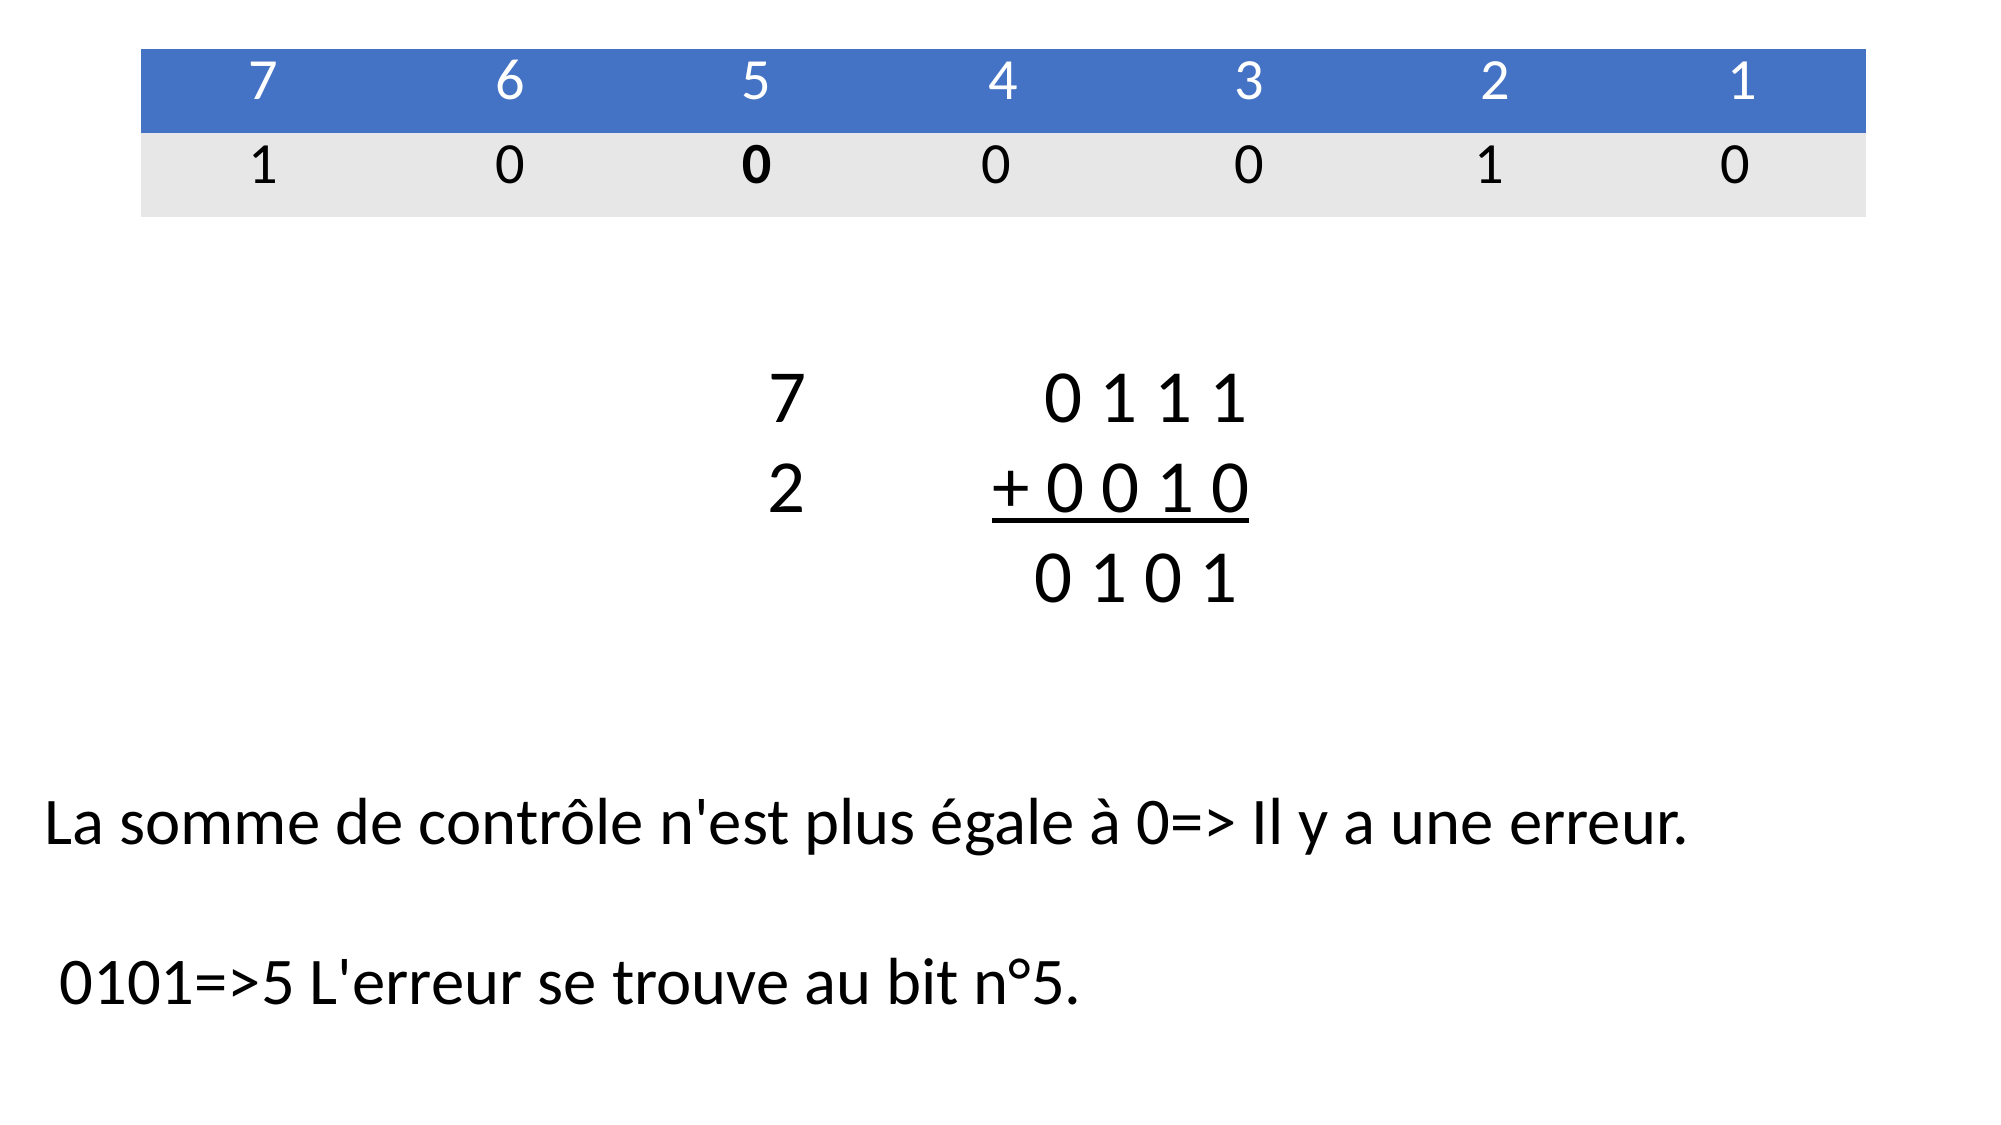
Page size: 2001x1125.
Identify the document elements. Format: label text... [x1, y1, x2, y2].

table_cell 0 [387, 133, 633, 217]
table_header 4 [880, 49, 1126, 133]
table_header 7 [141, 49, 387, 133]
table_cell 1 [141, 133, 387, 217]
table_header 6 [387, 49, 633, 133]
table_cell 1 [1373, 133, 1619, 217]
table_header 1 [1619, 49, 1866, 133]
table_cell 0 [1619, 133, 1866, 217]
text_box 7 0 1 1 1 2 + 0 0 1 0 0 1 0 1 La somme de contrôle n'est plus égale à 0=> Il y a une erreur. 0101=>5 L'erreur se trouve au bit n°5. [0, 340, 2000, 1125]
table_header 3 [1126, 49, 1373, 133]
table_header 2 [1373, 49, 1619, 133]
table_cell 0 [633, 133, 880, 217]
table_header 5 [633, 49, 880, 133]
table_cell 0 [1126, 133, 1373, 217]
table_cell 0 [880, 133, 1126, 217]
